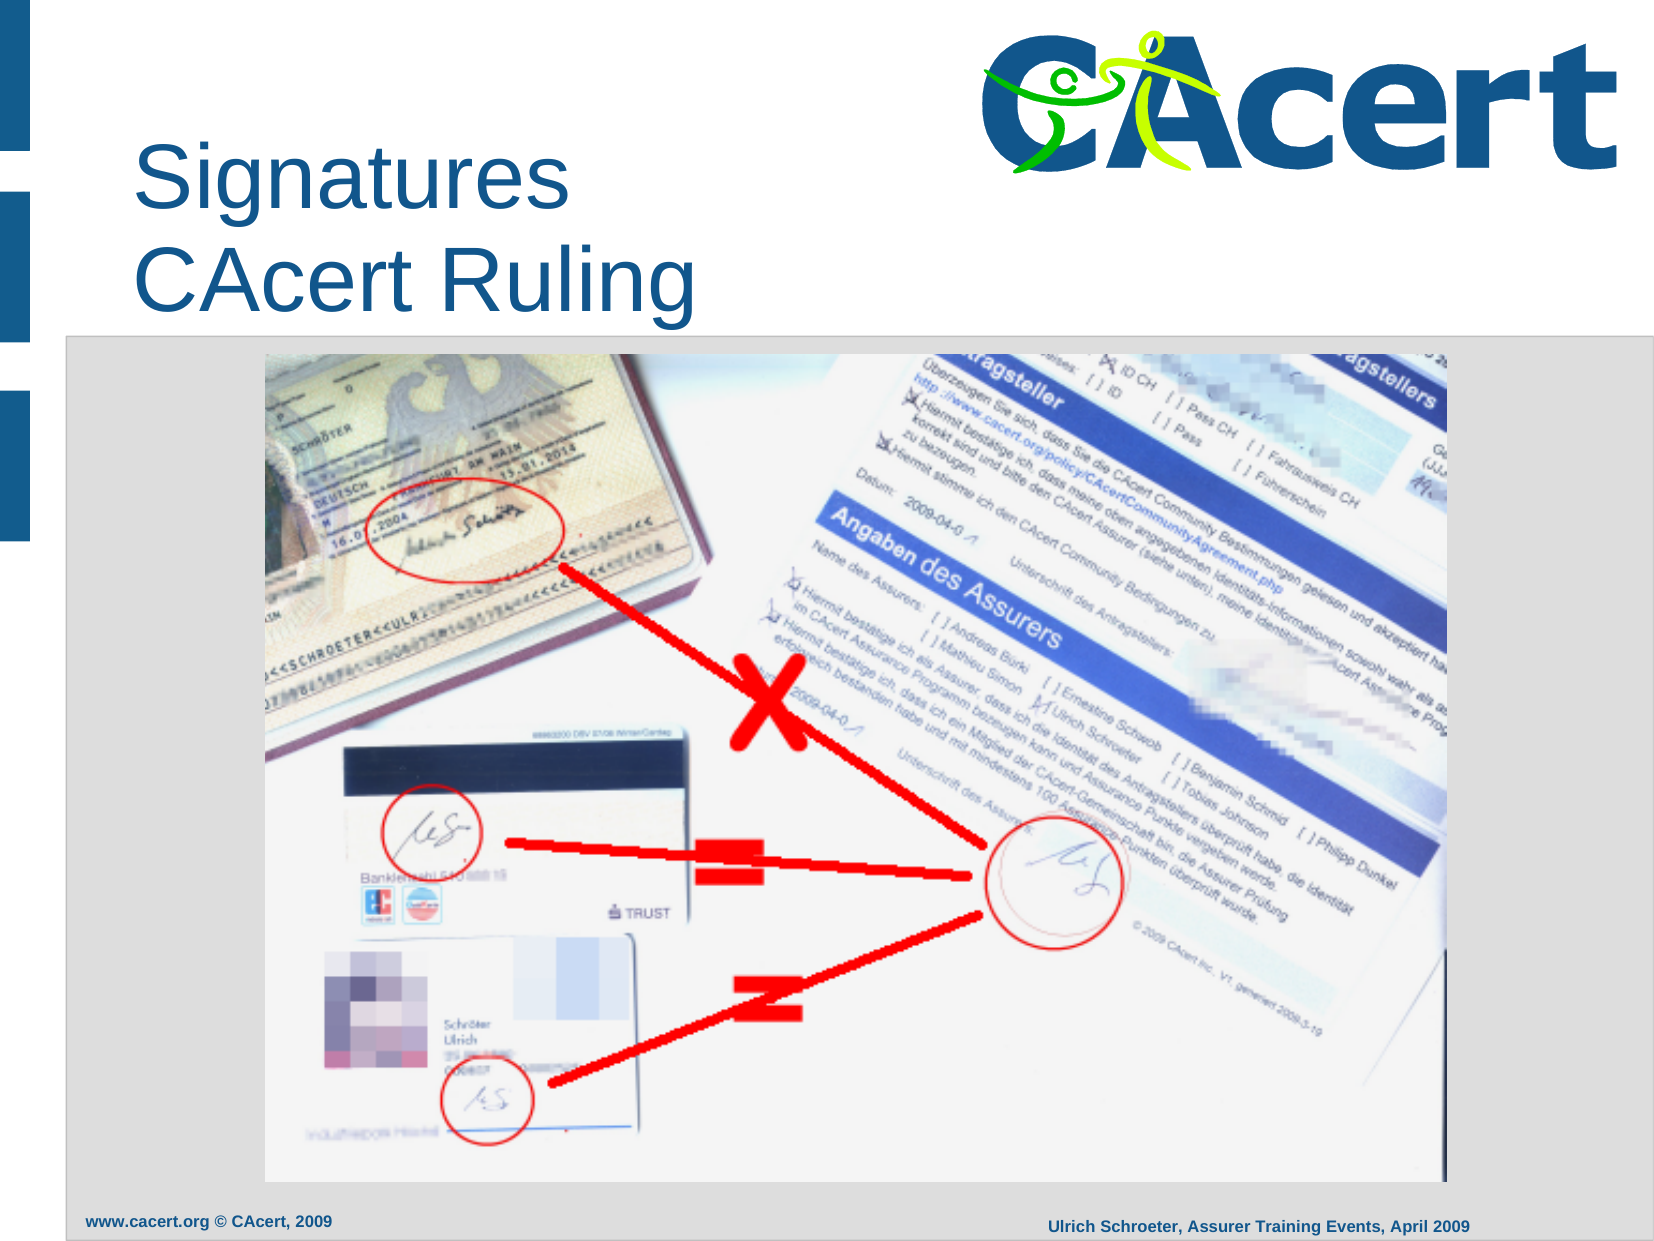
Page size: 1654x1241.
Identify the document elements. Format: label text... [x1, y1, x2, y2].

picture [265, 354, 1447, 1182]
text_box Signatures CAcert Ruling [118, 118, 715, 339]
